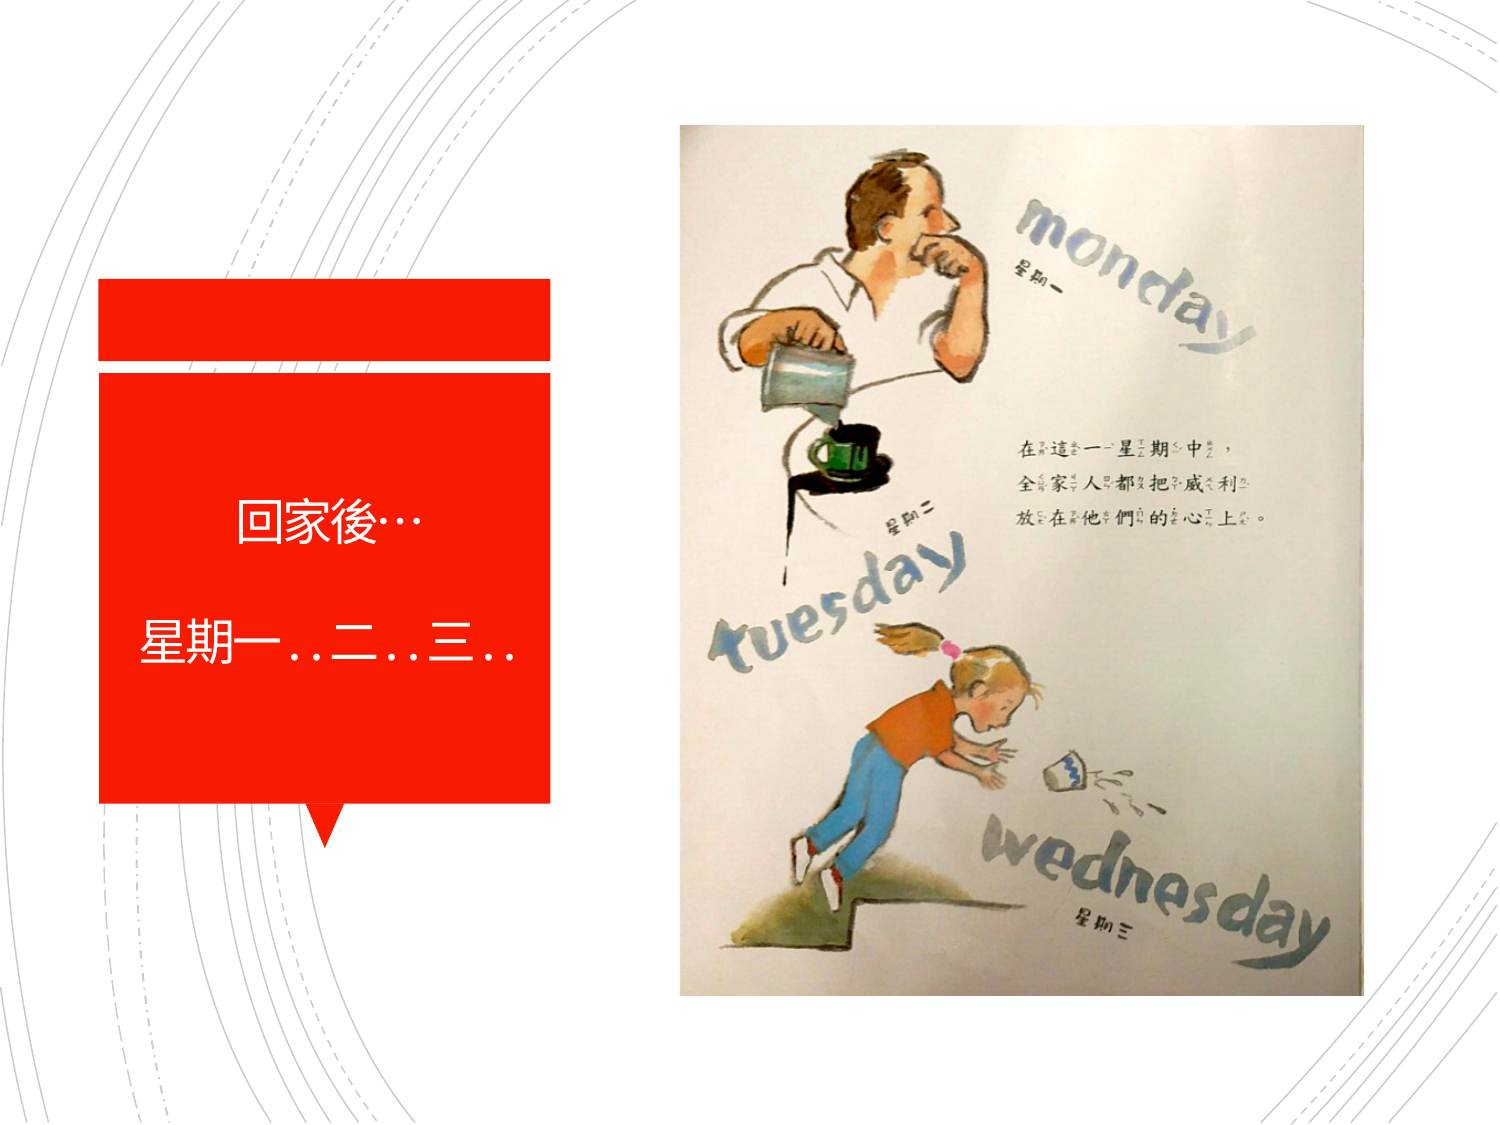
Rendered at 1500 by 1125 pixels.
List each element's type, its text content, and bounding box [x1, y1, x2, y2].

title 回家後… 星期一..二..三.. [64, 361, 597, 740]
picture [679, 125, 1365, 996]
